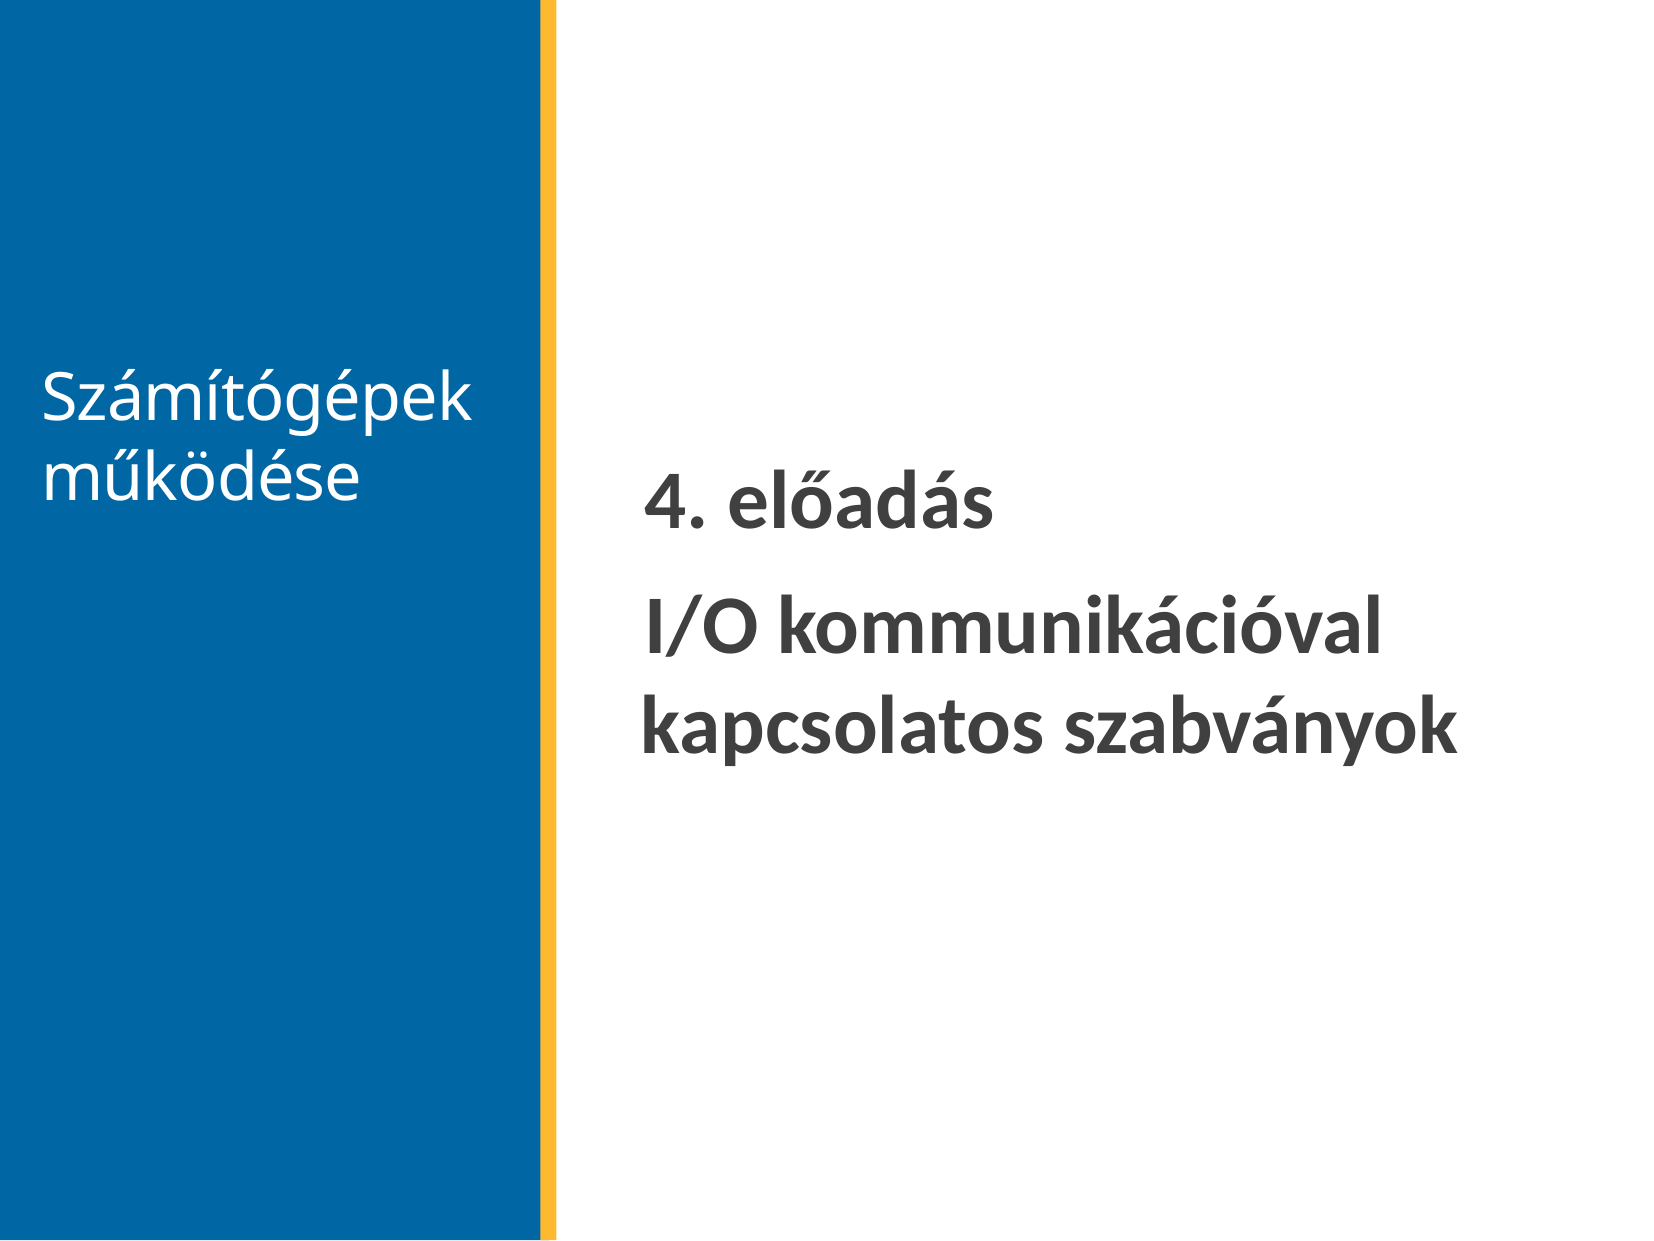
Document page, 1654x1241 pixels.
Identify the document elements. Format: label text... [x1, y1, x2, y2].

list 4. előadás I/O kommunikációval kapcsolatos szabványok [625, 132, 1532, 1084]
title Számítógépek működése [25, 107, 497, 521]
